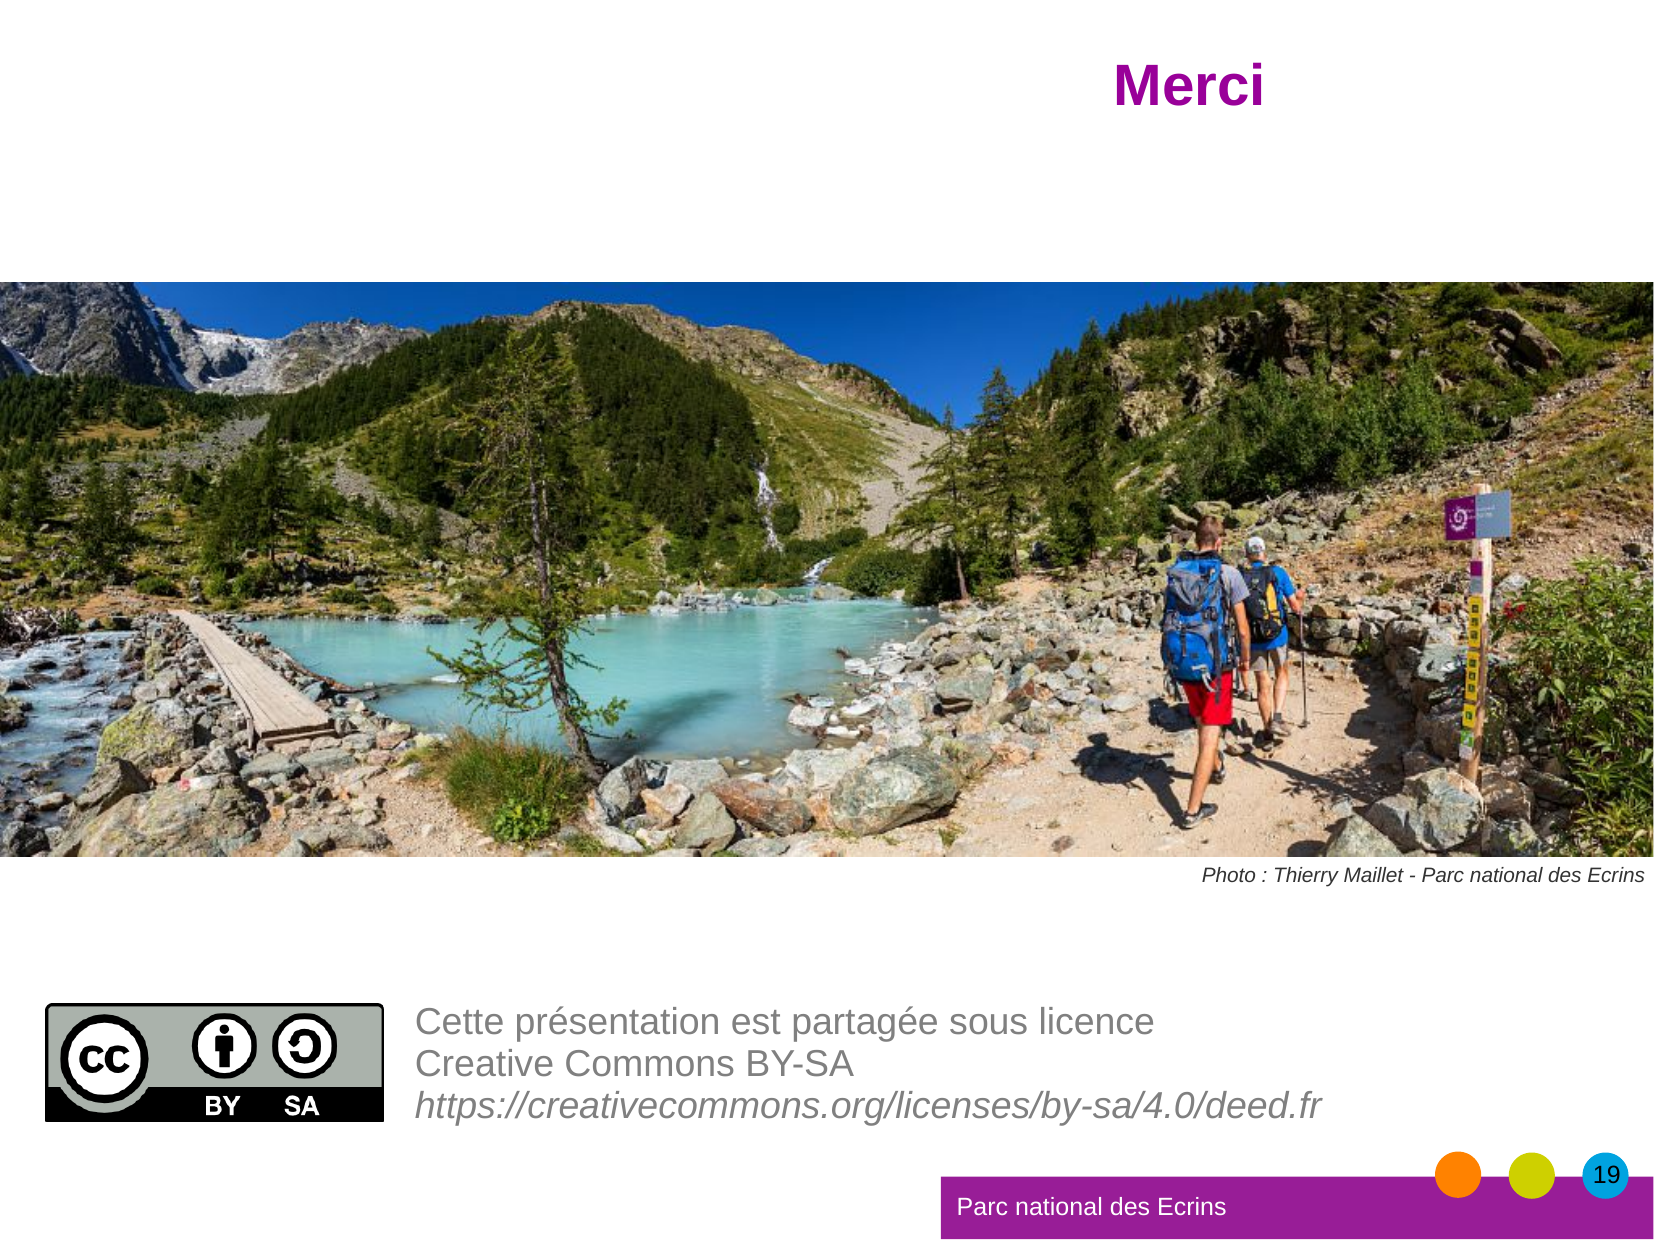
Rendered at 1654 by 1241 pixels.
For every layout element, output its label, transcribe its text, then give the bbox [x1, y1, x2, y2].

text_box Photo : Thierry Maillet - Parc national des Ecrins [1187, 856, 1654, 895]
picture [45, 1003, 384, 1123]
text_box Cette présentation est partagée sous licence Creative Commons BY-SA https://creativecommons.org/licenses/by-sa/4.0/deed.fr [400, 993, 1359, 1134]
title Merci [755, 29, 1625, 119]
picture [0, 282, 1654, 858]
